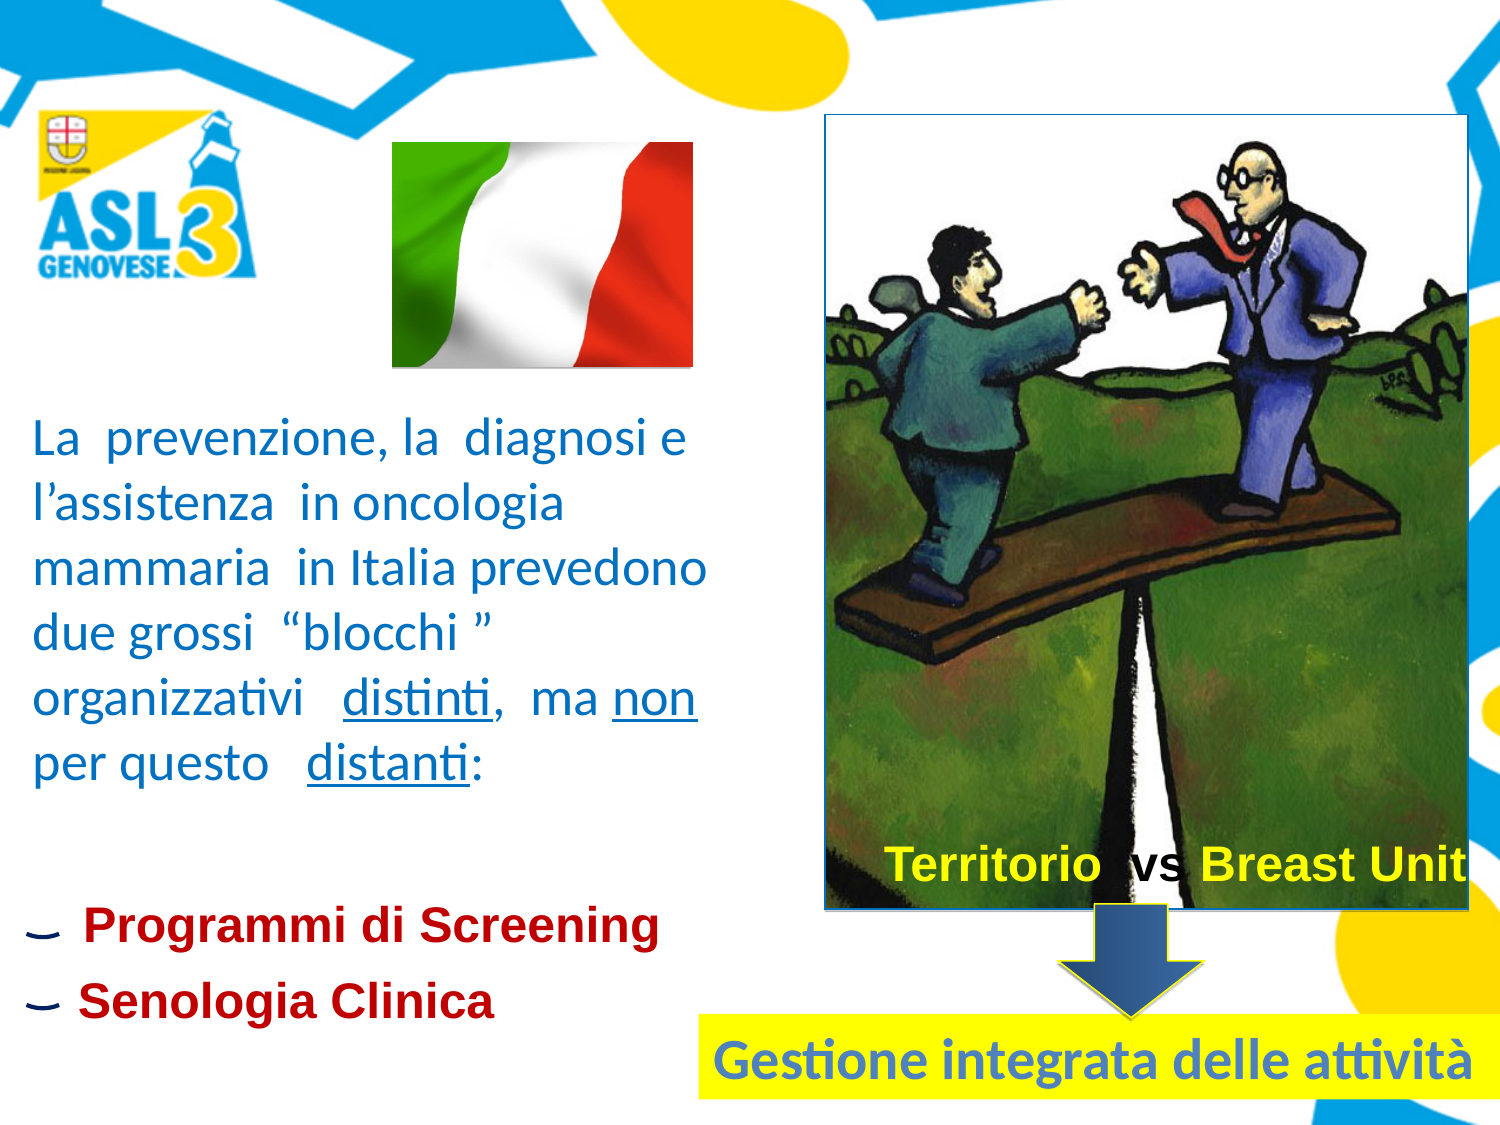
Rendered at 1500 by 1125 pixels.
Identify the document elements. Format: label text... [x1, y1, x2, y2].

picture [825, 115, 1468, 909]
text_box Senologia Clinica [48, 961, 628, 1037]
text_box Programmi di Screening [68, 885, 744, 962]
text_box [1057, 903, 1205, 1018]
picture [392, 142, 693, 367]
text_box Gestione integrata delle attività [698, 1013, 1500, 1100]
text_box Territorio vs Breast Unit [868, 704, 1500, 1013]
text_box La prevenzione, la diagnosi e l’assistenza in oncologia mammaria in Italia prevedono due grossi “blocchi ” organizzativi distinti, ma non per questo distanti: [17, 394, 768, 896]
